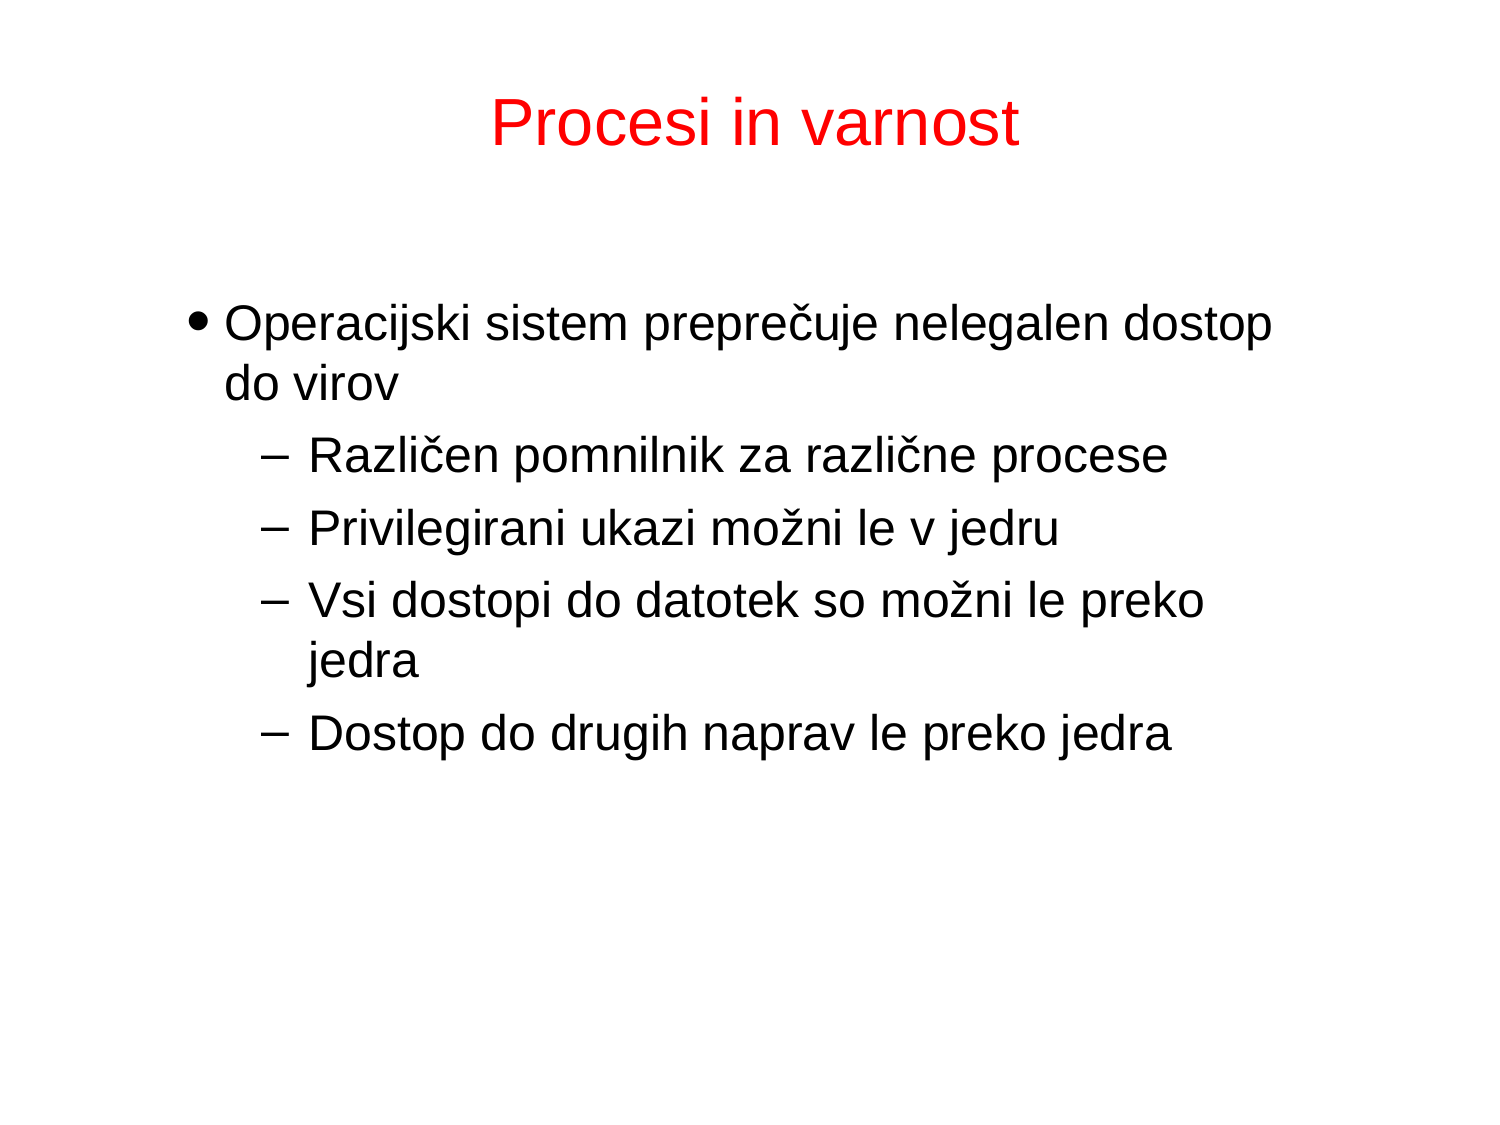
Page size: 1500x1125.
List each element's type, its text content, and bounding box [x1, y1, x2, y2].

list Operacijski sistem preprečuje nelegalen dostop do virov Različen pomnilnik za različne procese Privilegirani ukazi možni le v jedru Vsi dostopi do datotek so možni le preko jedra Dostop do drugih naprav le preko jedra [171, 282, 1325, 958]
title Procesi in varnost [190, 71, 1321, 167]
